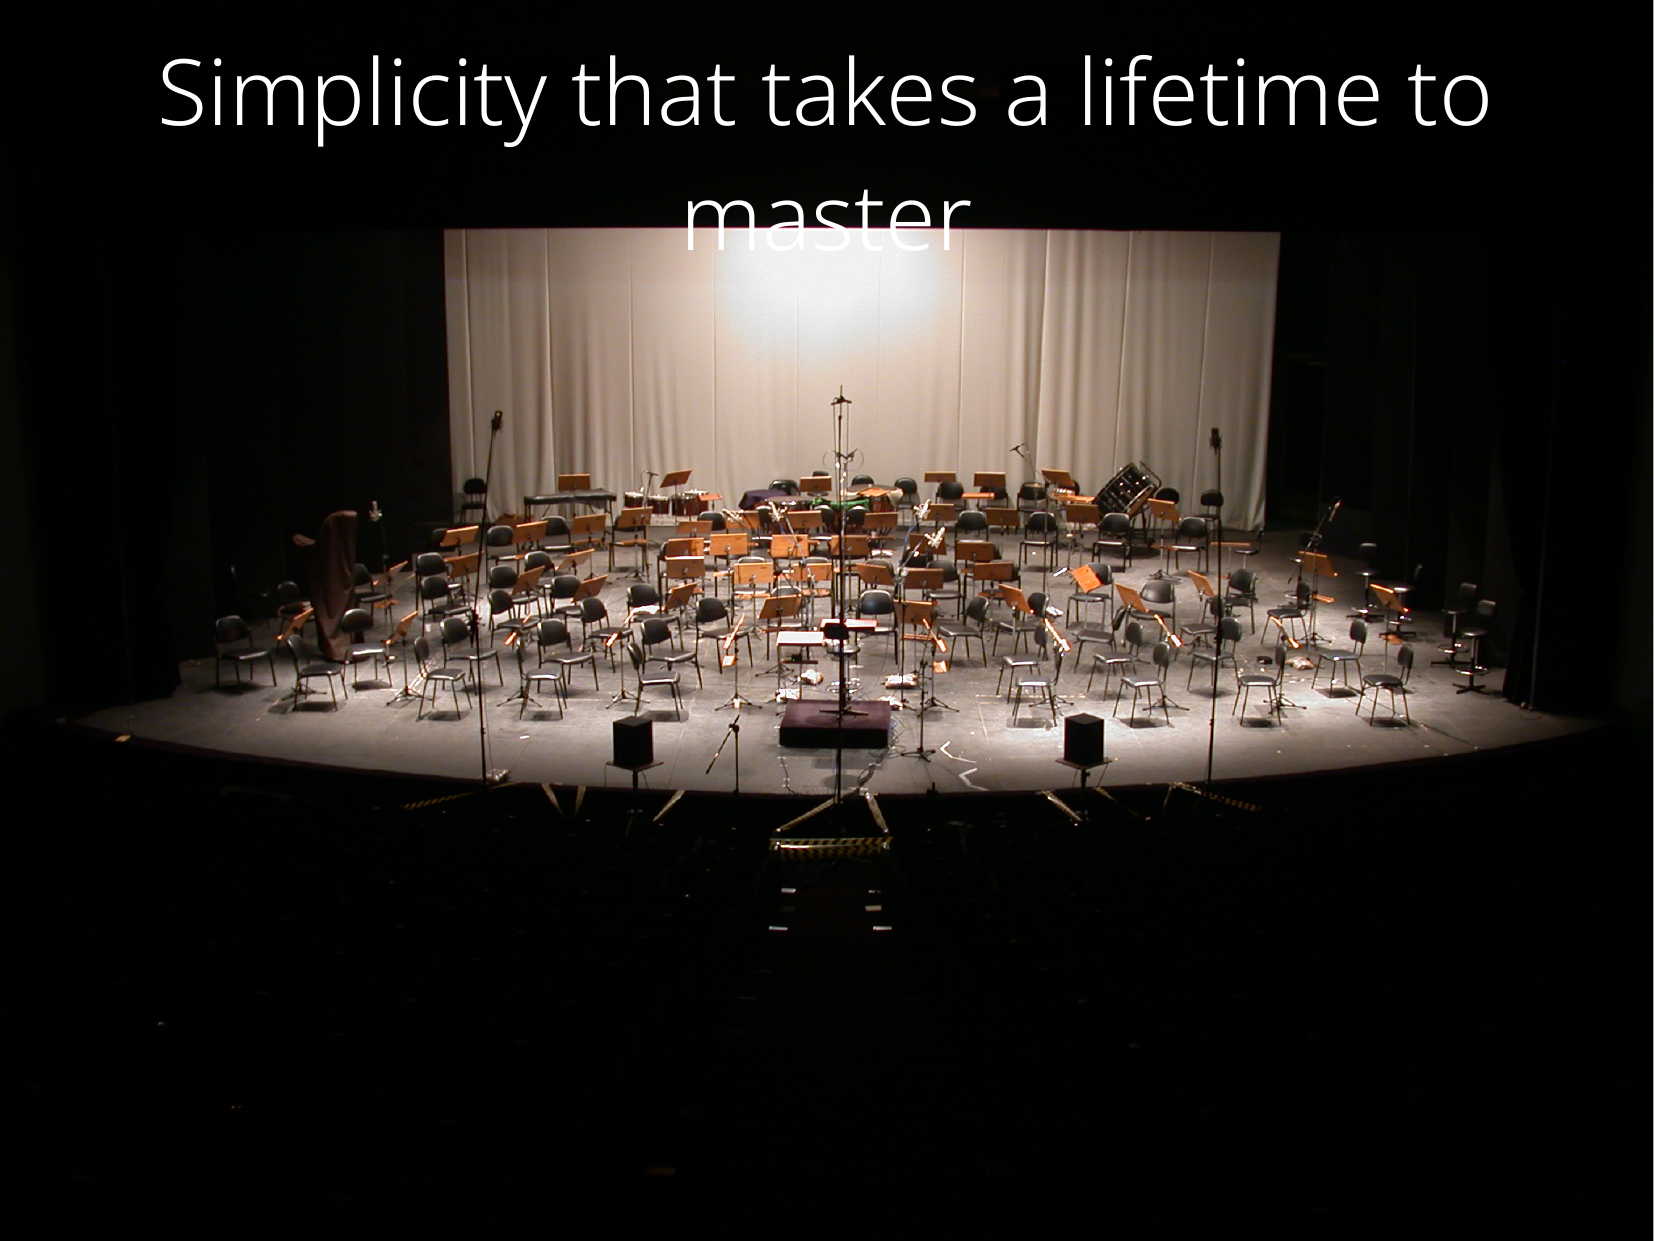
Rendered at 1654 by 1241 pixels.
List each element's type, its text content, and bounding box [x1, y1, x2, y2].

picture [0, 0, 1654, 1241]
title Simplicity that takes a lifetime to master [82, 49, 1571, 257]
